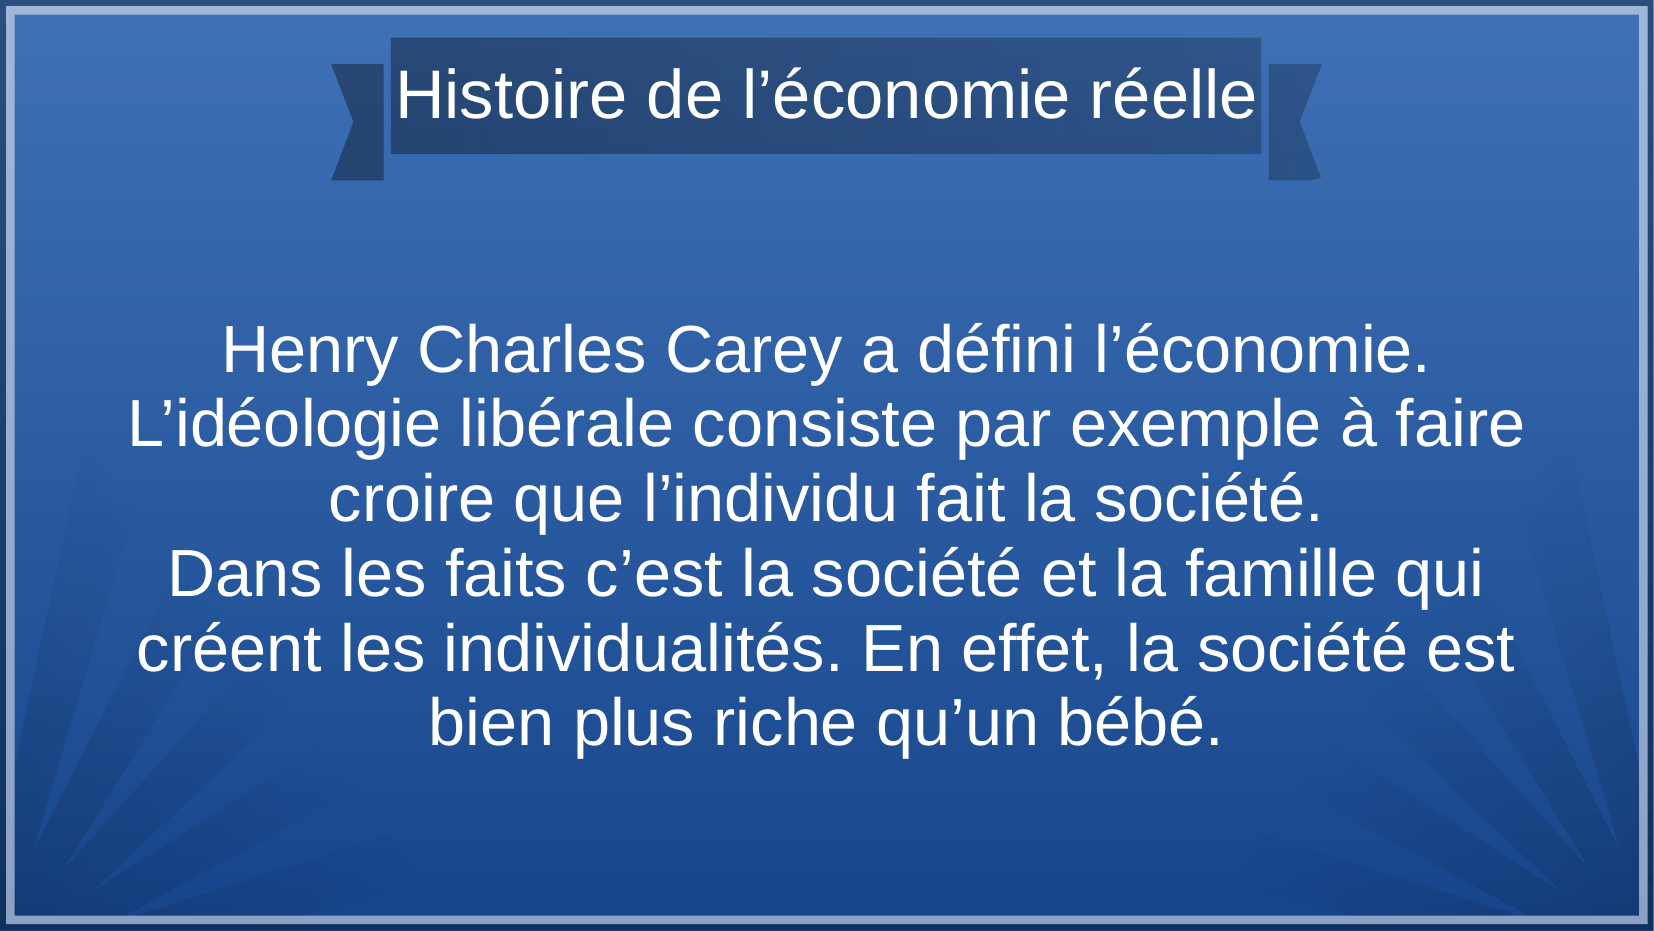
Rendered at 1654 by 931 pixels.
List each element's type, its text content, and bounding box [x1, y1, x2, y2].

subtitle Henry Charles Carey a défini l’économie. L’idéologie libérale consiste par exemple à faire croire que l’individu fait la société. Dans les faits c’est la société et la famille qui créent les individualités. En effet, la société est bien plus riche qu’un bébé. [82, 224, 1571, 848]
title Histoire de l’économie réelle [389, 35, 1264, 154]
